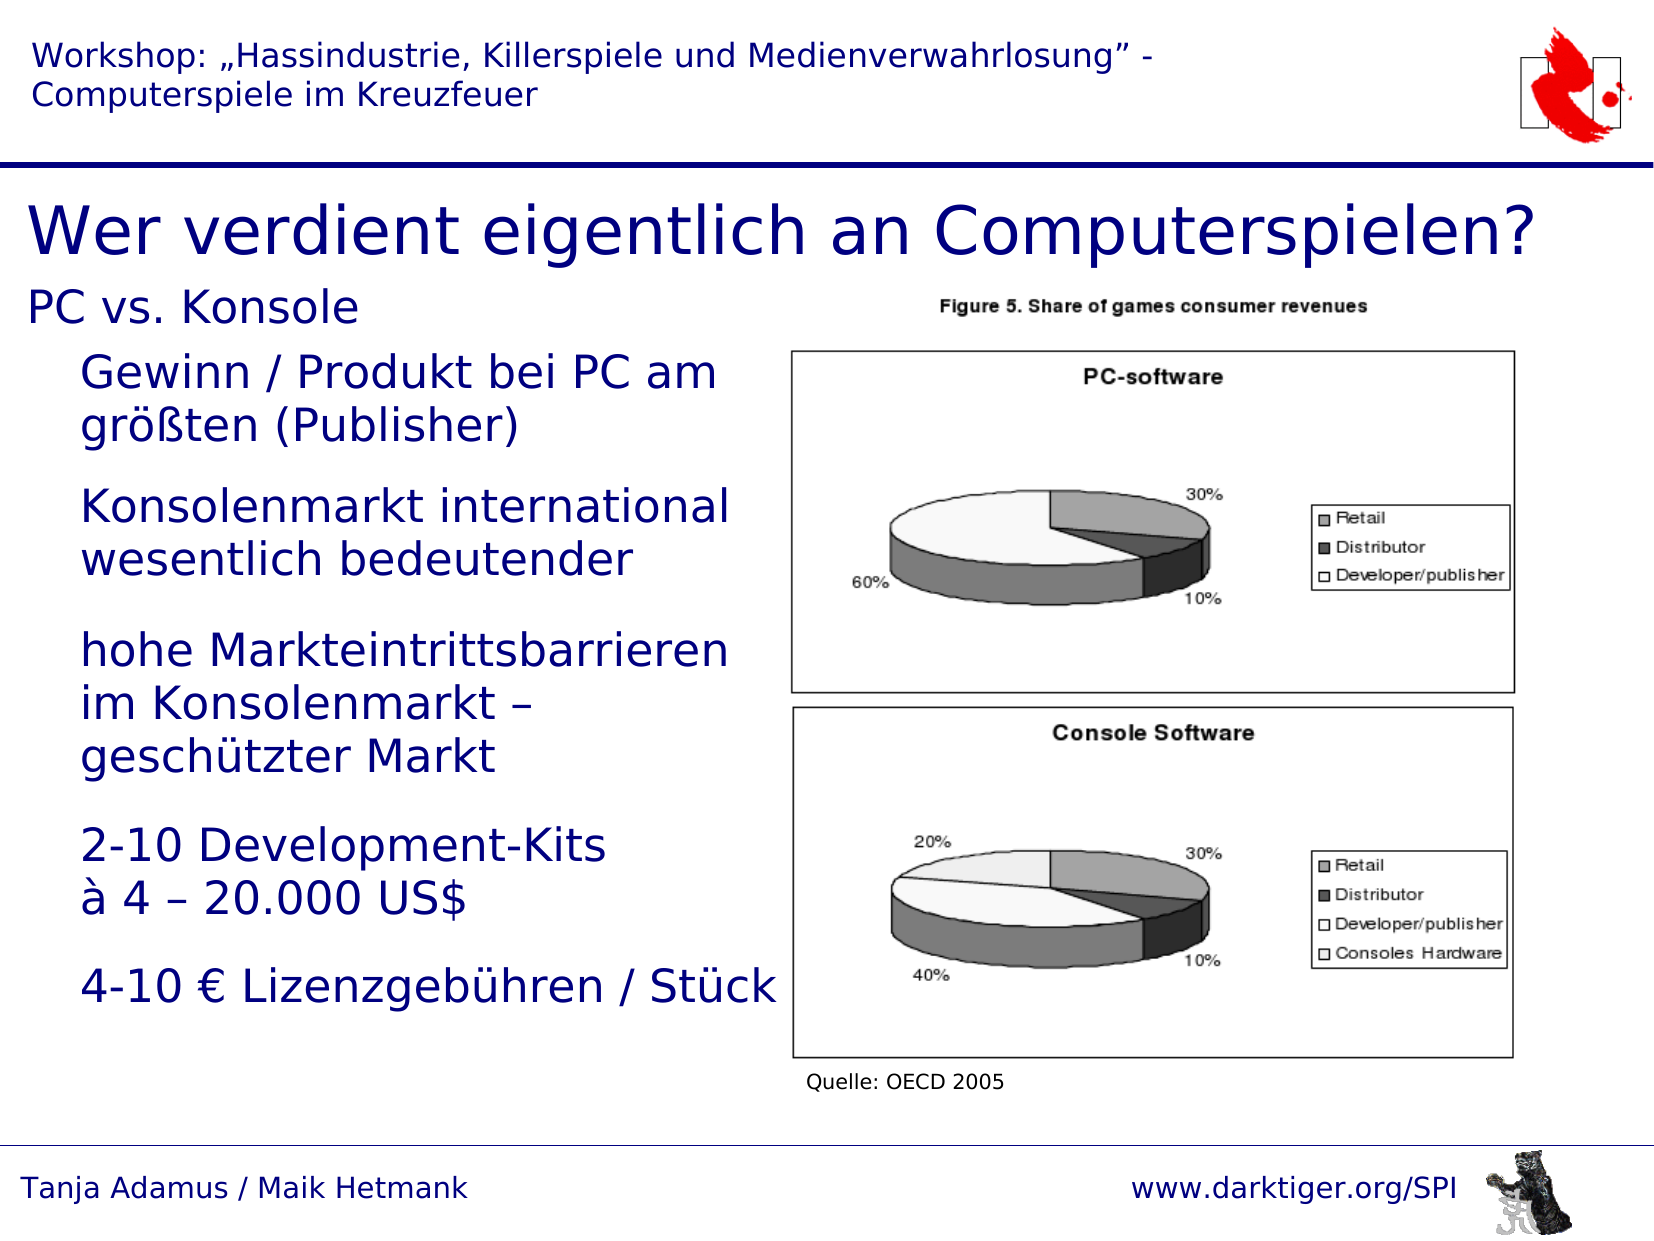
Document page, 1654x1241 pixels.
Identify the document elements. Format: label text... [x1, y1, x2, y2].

text_box Wer verdient eigentlich an Computerspielen? [11, 184, 1636, 278]
text_box Gewinn / Produkt bei PC am größten (Publisher) [64, 338, 768, 460]
text_box 4-10 € Lizenzgebühren / Stück [64, 952, 798, 1021]
picture [1486, 1150, 1572, 1235]
picture [759, 295, 1536, 1063]
text_box hohe Markteintrittsbarrieren im Konsolenmarkt – geschützter Markt [64, 616, 768, 791]
text_box 2-10 Development-Kits à 4 – 20.000 US$ [64, 811, 768, 933]
text_box PC vs. Konsole [11, 273, 621, 342]
text_box Konsolenmarkt international wesentlich bedeutender [64, 472, 768, 594]
text_box Workshop: „Hassindustrie, Killerspiele und Medienverwahrlosung” - Computerspiele im Kreuzfeuer [16, 29, 1418, 178]
text_box Quelle: OECD 2005 [791, 1062, 1021, 1103]
picture [1503, 16, 1632, 148]
